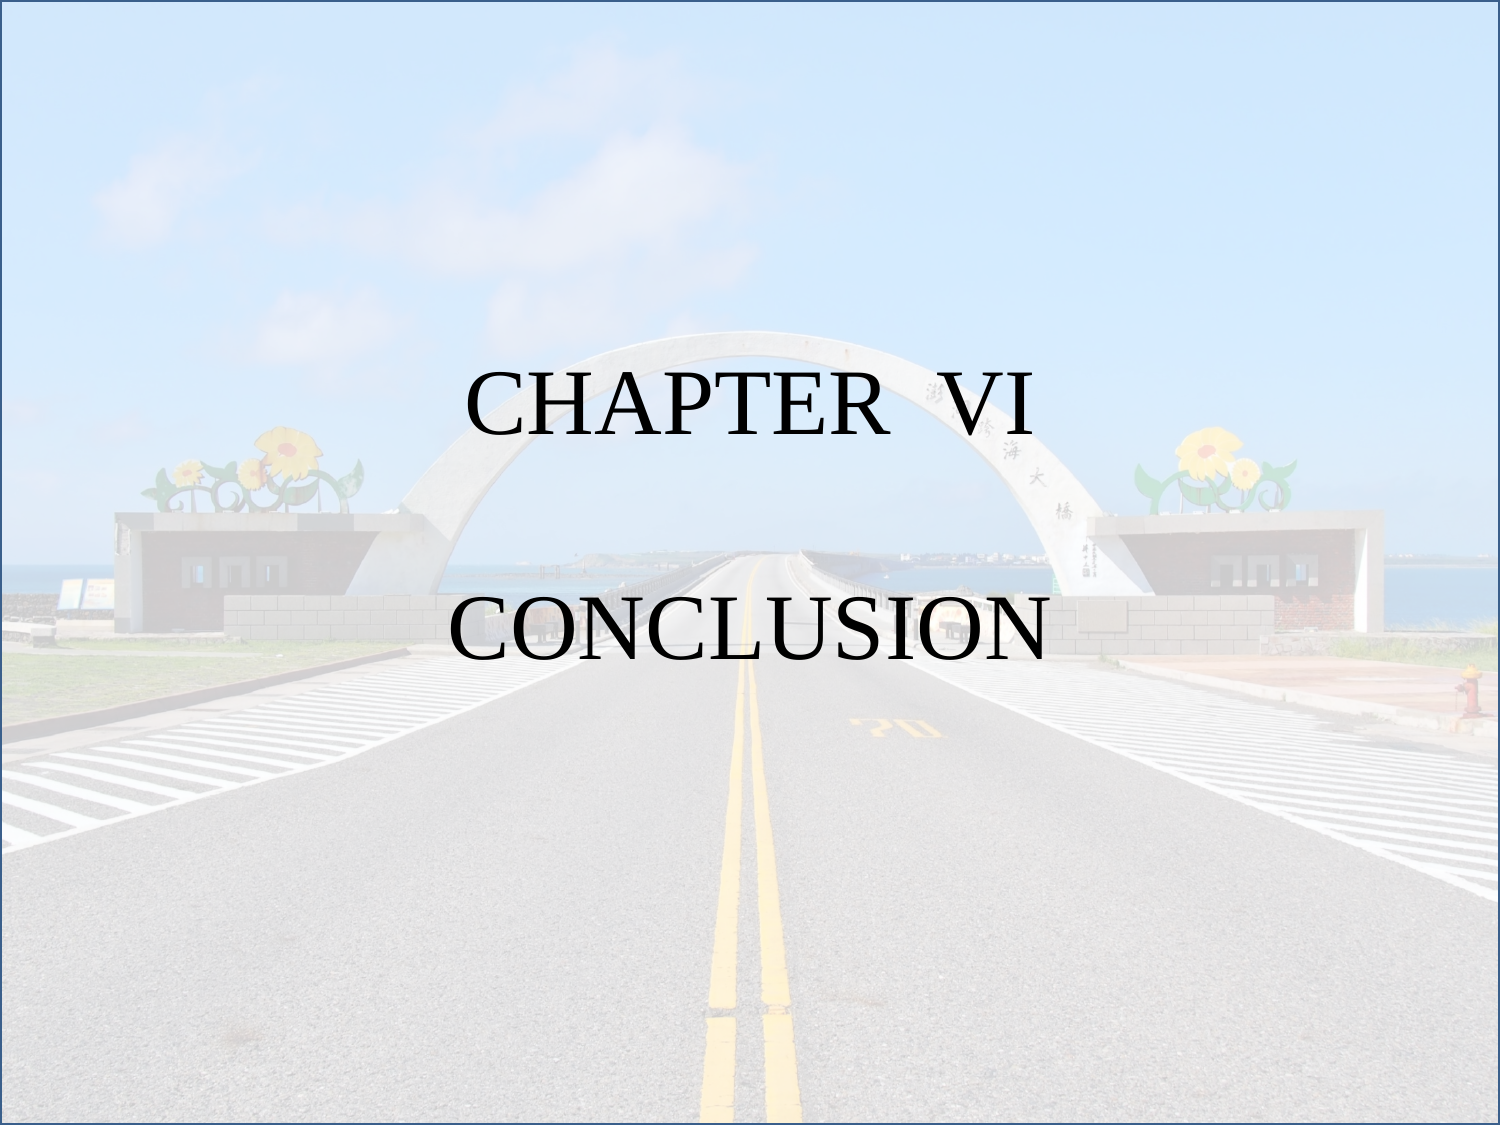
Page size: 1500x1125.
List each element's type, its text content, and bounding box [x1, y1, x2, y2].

title CHAPTER VI CONCLUSION [82, 208, 1418, 811]
text_box [0, 0, 1500, 1125]
